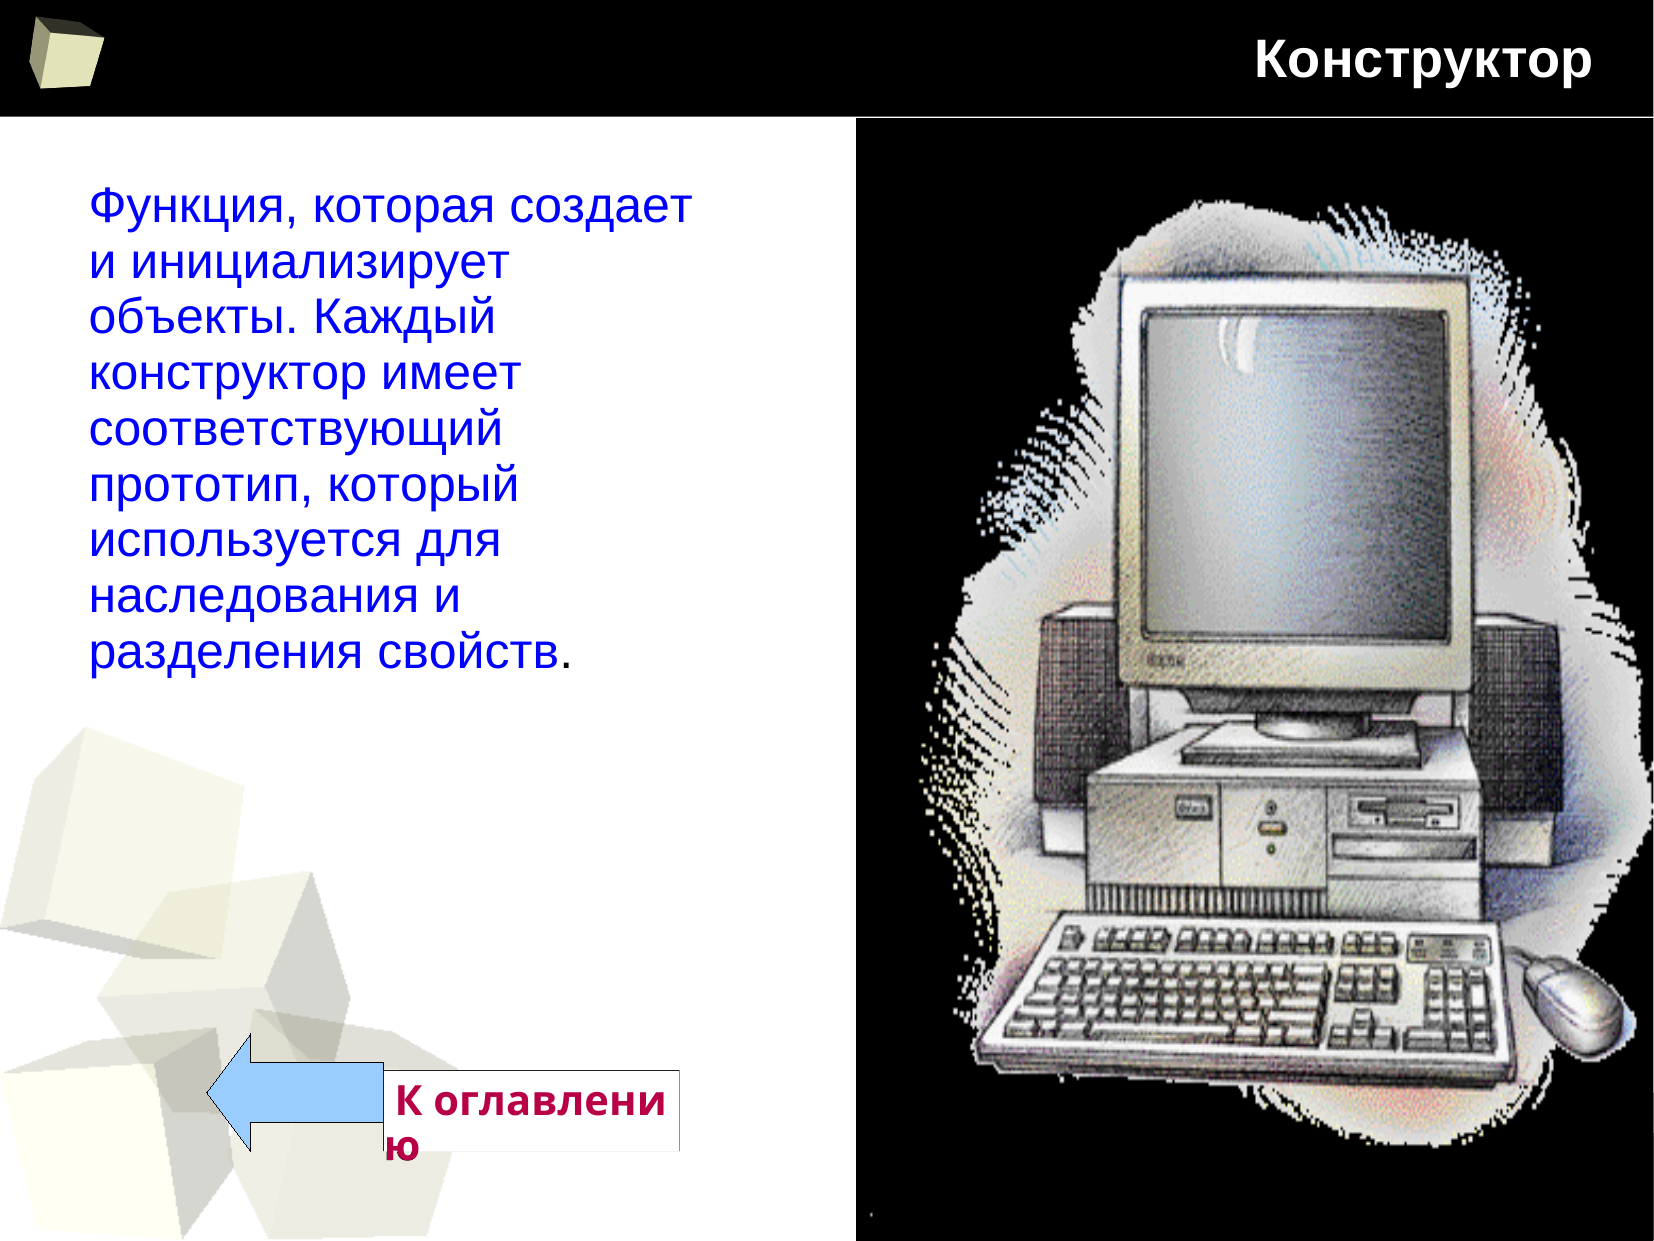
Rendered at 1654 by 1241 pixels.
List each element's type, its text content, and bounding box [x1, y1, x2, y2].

text_box К оглавлению [383, 1070, 680, 1152]
list Функция, которая создает и инициализирует объекты. Каждый конструктор имеет соответствующий прототип, который используется для наследования и разделения свойств. [88, 177, 709, 1214]
picture [856, 118, 1654, 1241]
picture [0, 726, 477, 1241]
text_box [206, 1033, 384, 1152]
title Конструктор [118, 0, 1595, 119]
